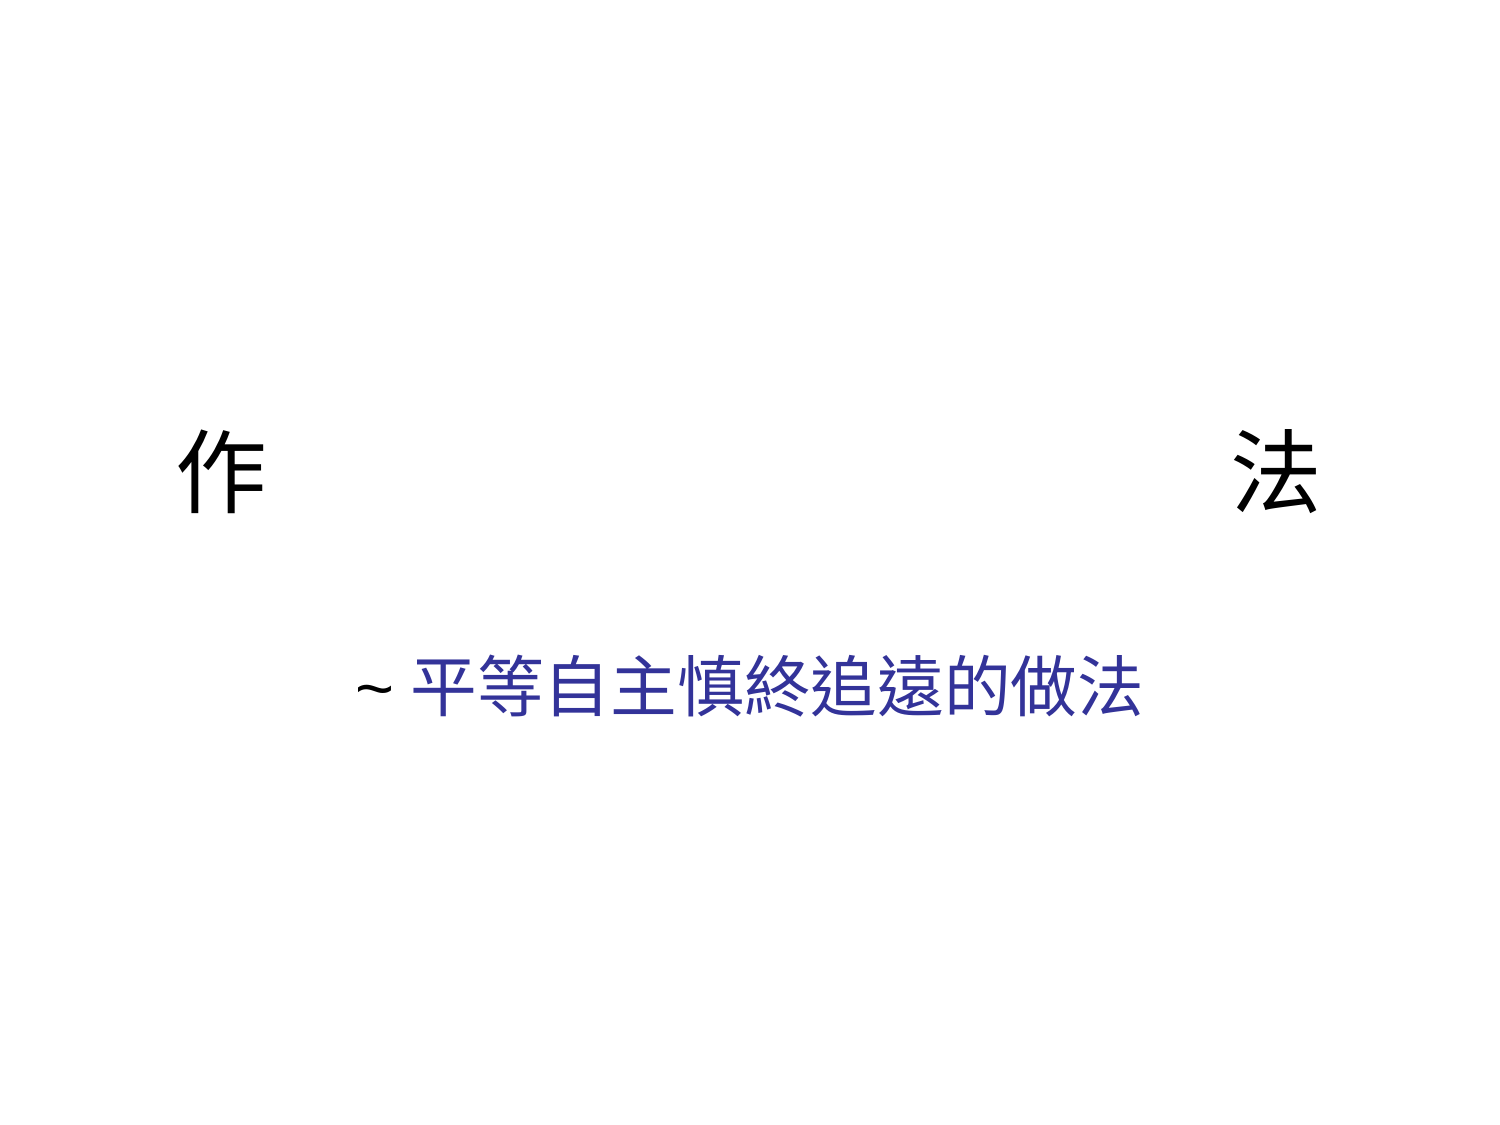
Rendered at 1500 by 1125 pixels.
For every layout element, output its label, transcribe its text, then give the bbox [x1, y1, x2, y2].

title 作 法 [112, 349, 1388, 591]
text_box ~平等自主慎終追遠的做法 [225, 637, 1276, 926]
